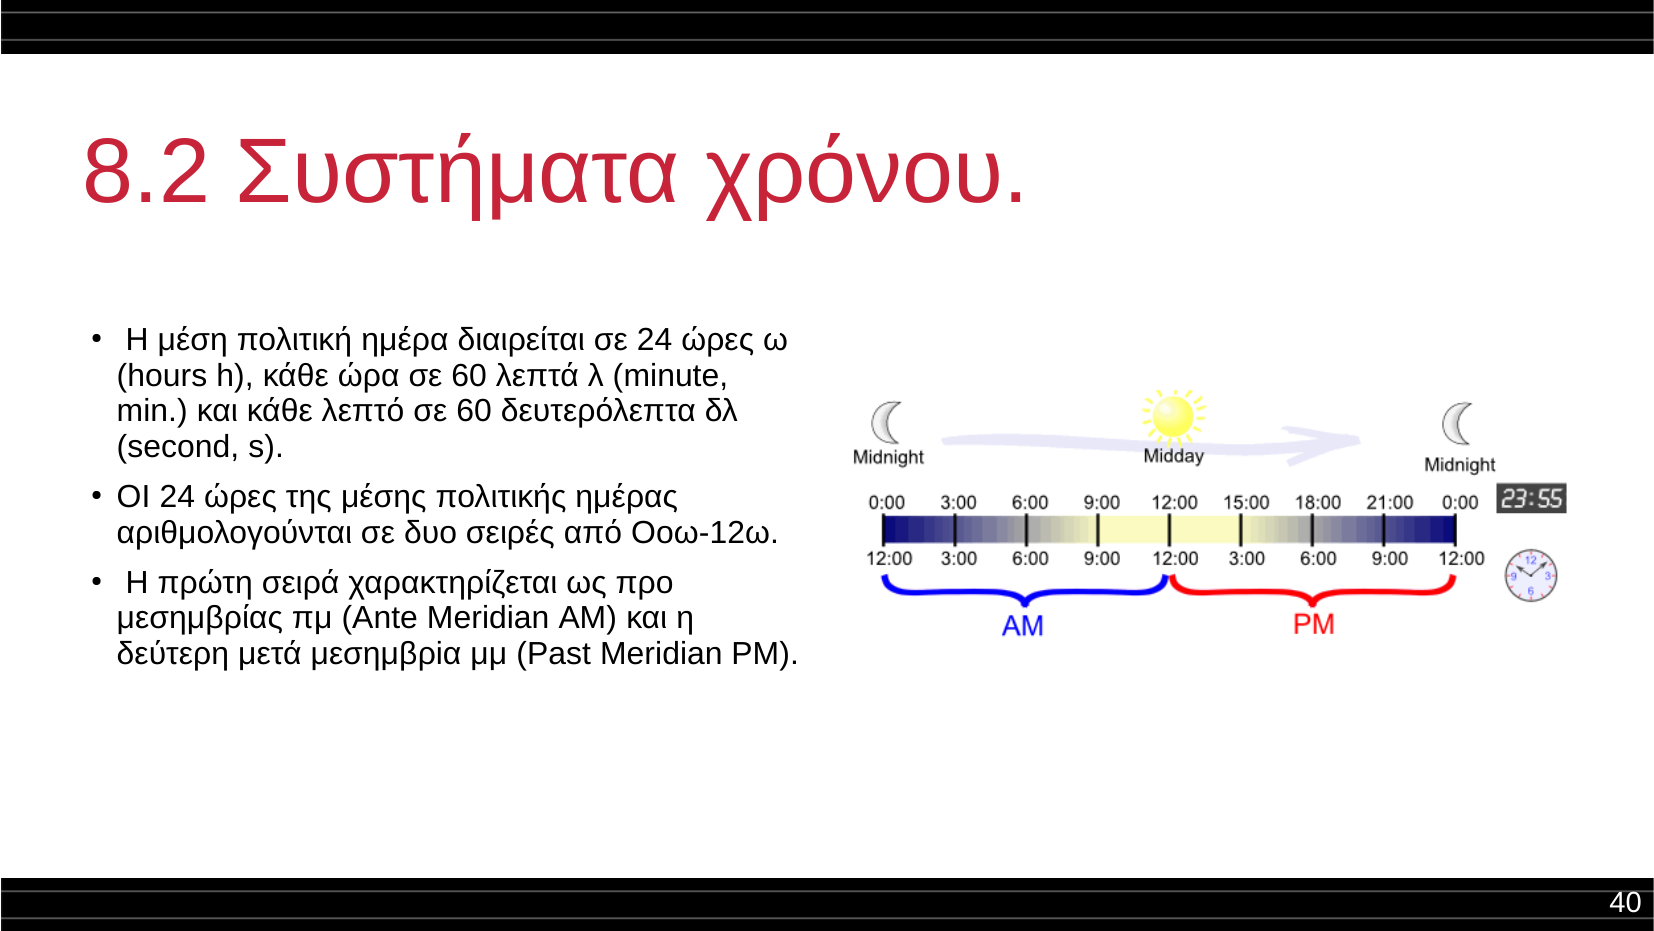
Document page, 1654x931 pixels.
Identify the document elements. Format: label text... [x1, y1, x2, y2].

list Η μέση πολιτική ημέρα διαιρείται σε 24 ώρες ω (hours h), κάθε ώρα σε 60 λεπτά λ (minute, min.) και κάθε λεπτό σε 60 δευτερόλεπτα δλ (second, s). ΟΙ 24 ώρες της μέσης πολιτικής ημέρας αριθμολογούνται σε δυο σειρές από Οοω-12ω. Η πρώτη σειρά χαρακτηρίζεται ως προ μεσημβρίας πμ (Ante Meridian ΑΜ) και η δεύτερη μετά μεσημβρiα μμ (Ρast Meridian ΡΜ). [82, 271, 809, 758]
picture [1, 0, 1654, 54]
title 8.2 Συστήματα χρόνου. [82, 92, 1571, 249]
picture [1, 878, 1654, 931]
picture [845, 390, 1572, 638]
